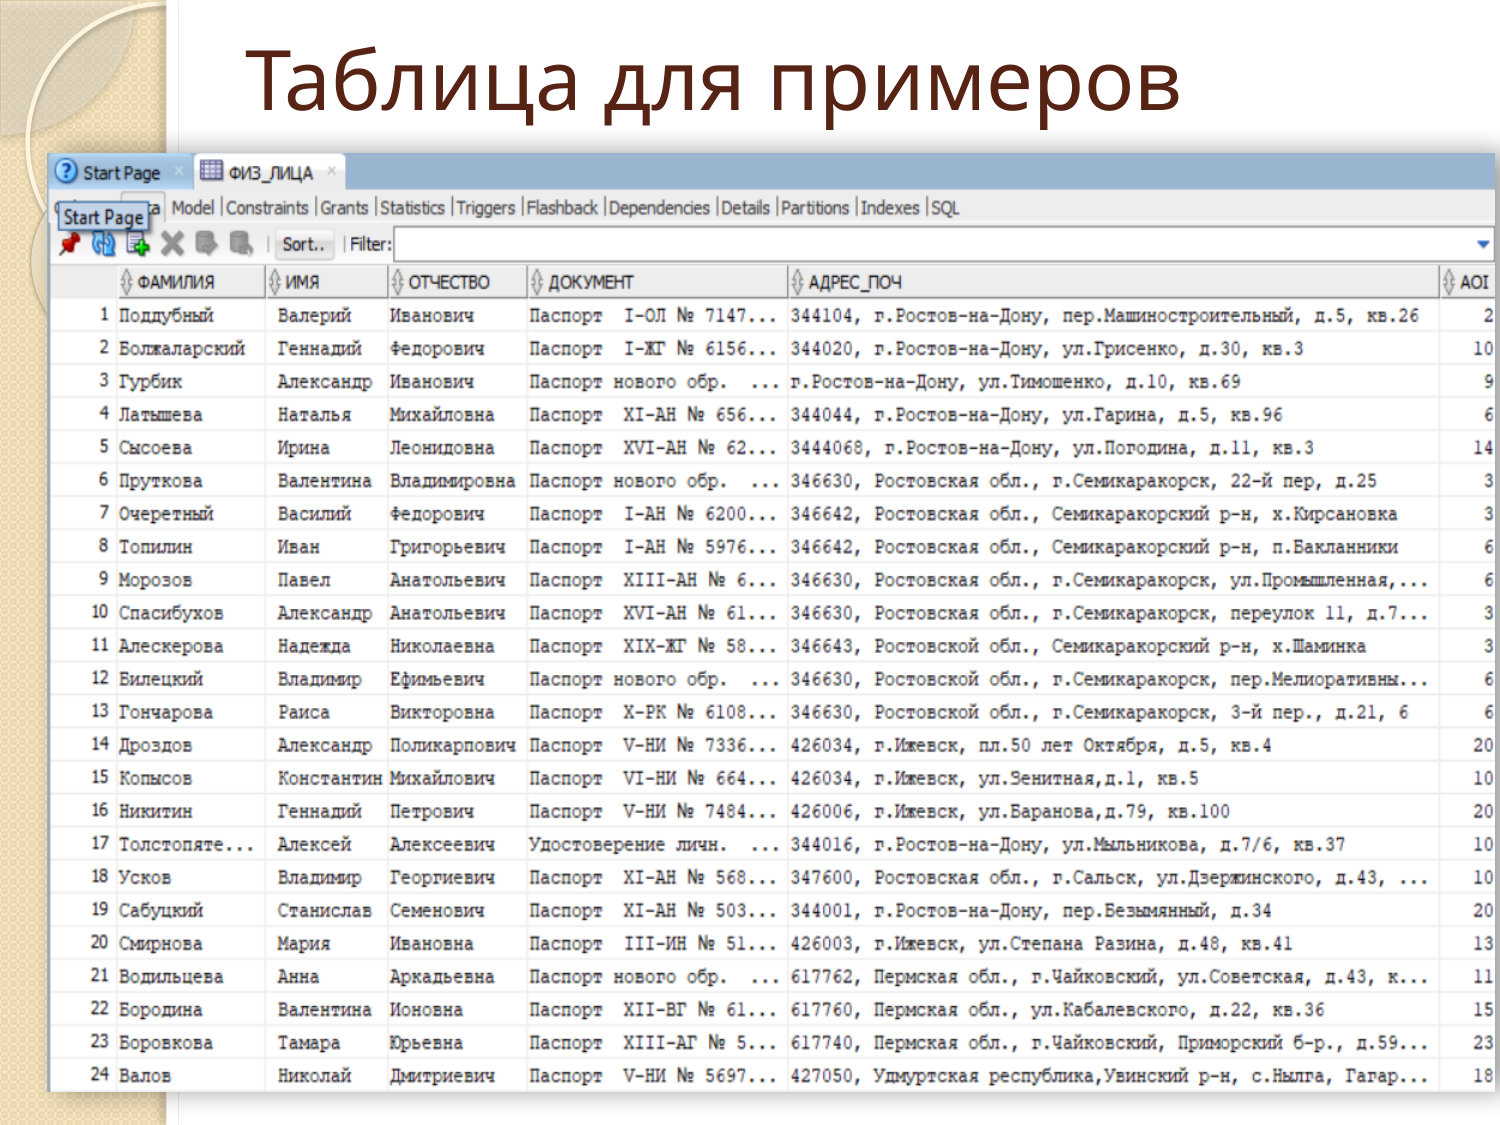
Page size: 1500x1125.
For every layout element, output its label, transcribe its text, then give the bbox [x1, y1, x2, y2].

title Таблица для примеров [230, 0, 1461, 134]
picture [136, 0, 166, 4]
picture [0, 13, 1495, 1125]
